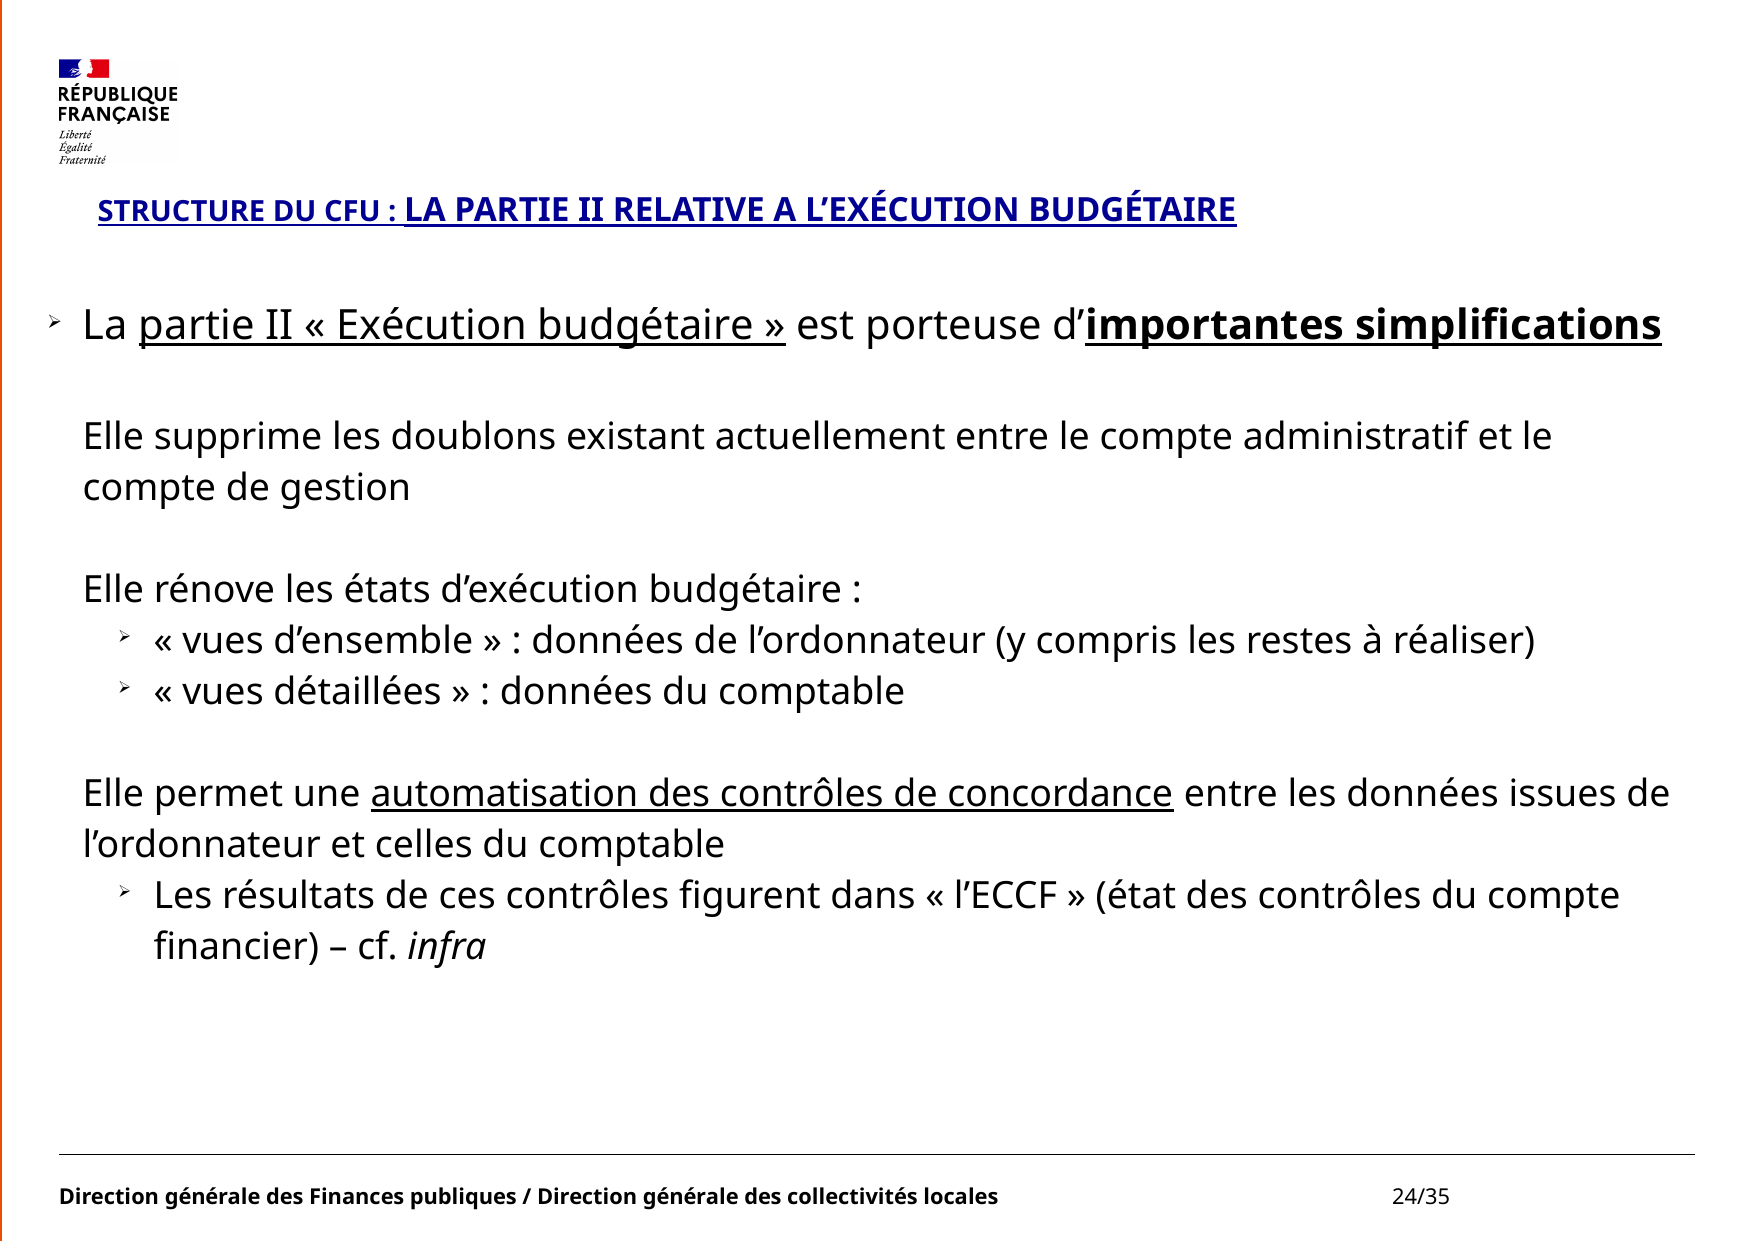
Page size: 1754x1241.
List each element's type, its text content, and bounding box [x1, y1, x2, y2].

text_box STRUCTURE DU CFU : LA PARTIE II RELATIVE A L’EXÉCUTION BUDGÉTAIRE [82, 165, 1695, 286]
text_box La partie II « Exécution budgétaire » est porteuse d’importantes simplifications Elle supprime les doublons existant actuellement entre le compte administratif et le compte de gestion Elle rénove les états d’exécution budgétaire : « vues d’ensemble » : données de l’ordonnateur (y compris les restes à réaliser) « vues détaillées » : données du comptable Elle permet une automatisation des contrôles de concordance entre les données issues de l’ordonnateur et celles du comptable Les résultats de ces contrôles figurent dans « l’ECCF » (état des contrôles du compte financier) – cf. infra [47, 295, 1684, 1094]
picture [59, 59, 178, 164]
